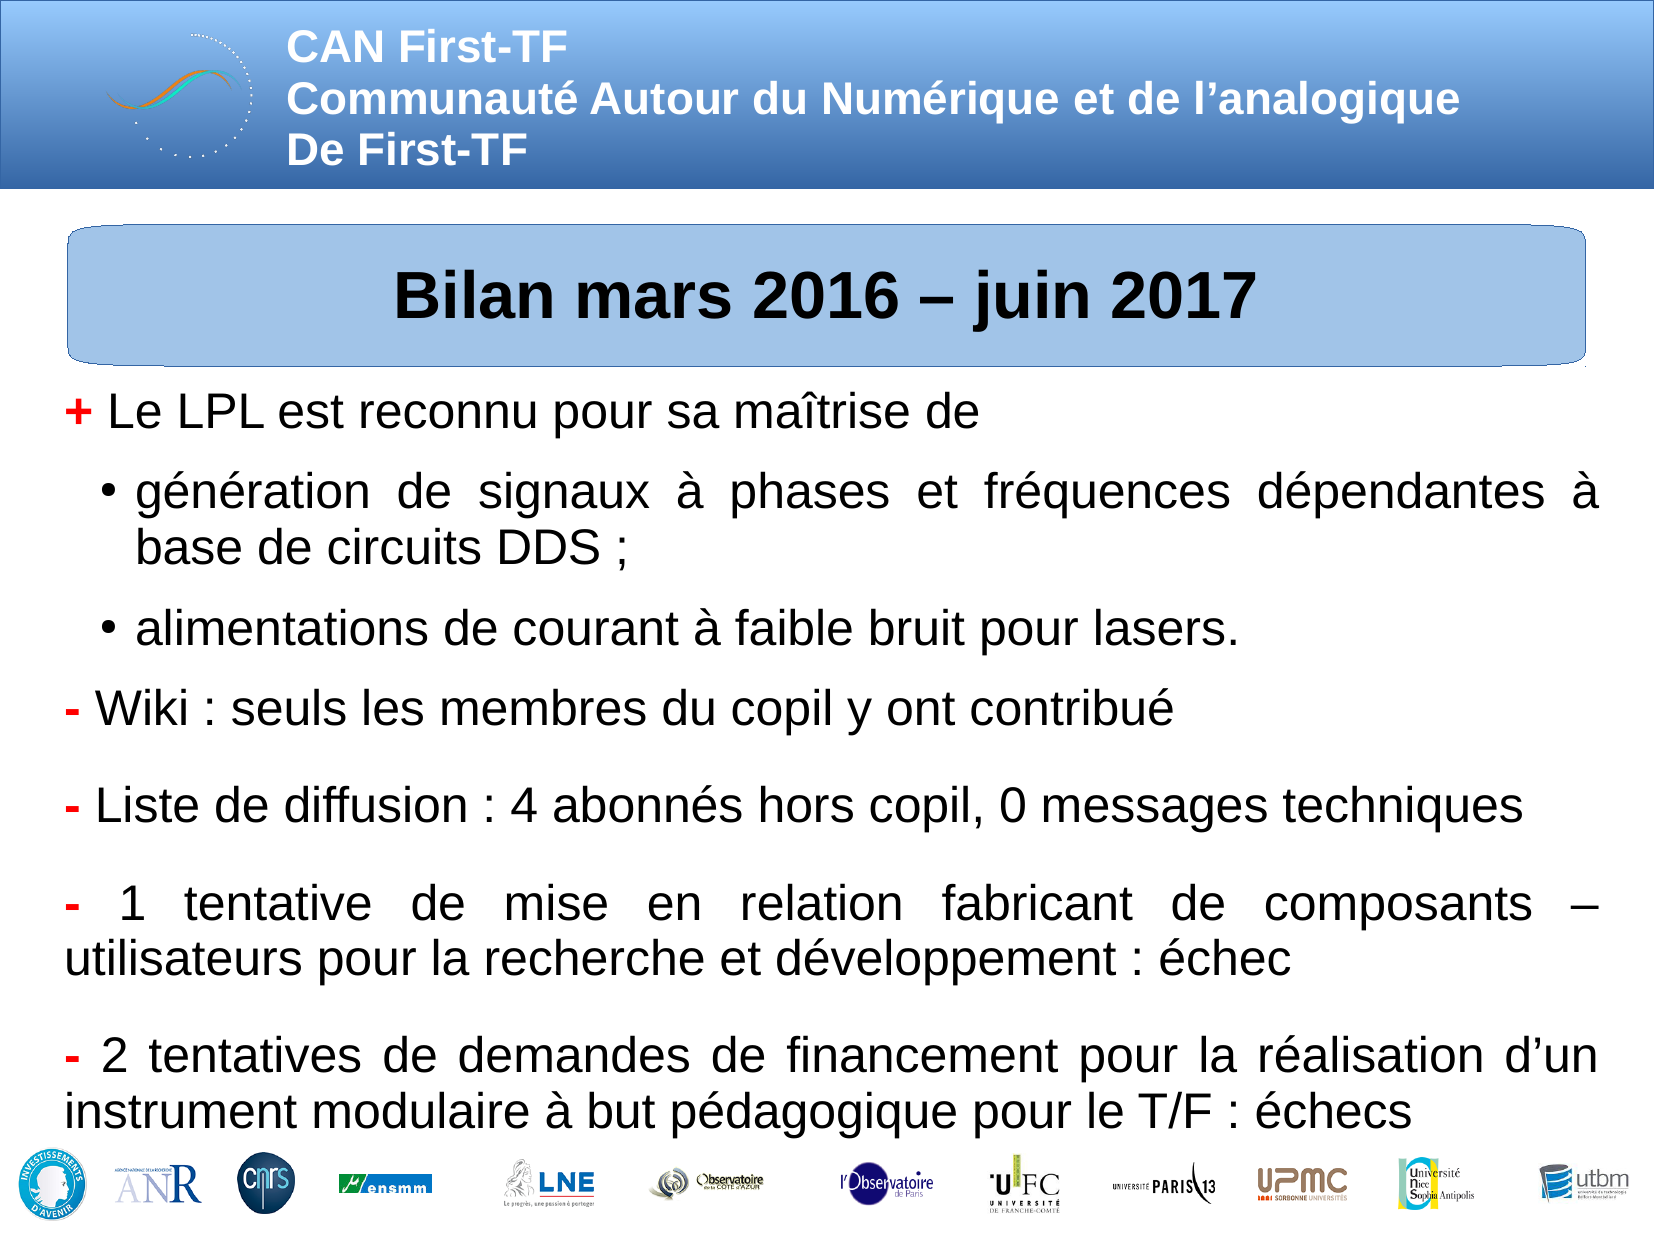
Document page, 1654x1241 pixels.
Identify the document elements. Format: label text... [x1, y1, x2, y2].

picture [987, 1153, 1060, 1214]
text_box CAN First-TF Communauté Autour du Numérique et de l’analogique De First-TF [271, 14, 1627, 213]
picture [1398, 1157, 1474, 1210]
picture [1538, 1163, 1630, 1204]
text_box Bilan mars 2016 – juin 2017 [67, 224, 1586, 367]
picture [114, 1164, 202, 1203]
picture [16, 1145, 87, 1221]
text_box [0, 0, 1654, 189]
picture [237, 1152, 295, 1214]
picture [1256, 1163, 1348, 1204]
picture [1113, 1162, 1215, 1204]
picture [100, 23, 260, 166]
picture [648, 1166, 764, 1201]
picture [841, 1161, 933, 1206]
picture [504, 1159, 594, 1207]
picture [339, 1174, 432, 1193]
text_box + Le LPL est reconnu pour sa maîtrise de génération de signaux à phases et fréquences dépendantes à base de circuits DDS ; alimentations de courant à faible bruit pour lasers. - Wiki : seuls les membres du copil y ont contribué - Liste de diffusion : 4 abonnés hors copil, 0 messages techniques - 1 tentative de mise en relation fabricant de composants – utilisateurs pour la recherche et développement : échec - 2 tentatives de demandes de financement pour la réalisation d’un instrument modulaire à but pédagogique pour le T/F : échecs [49, 375, 1615, 1147]
